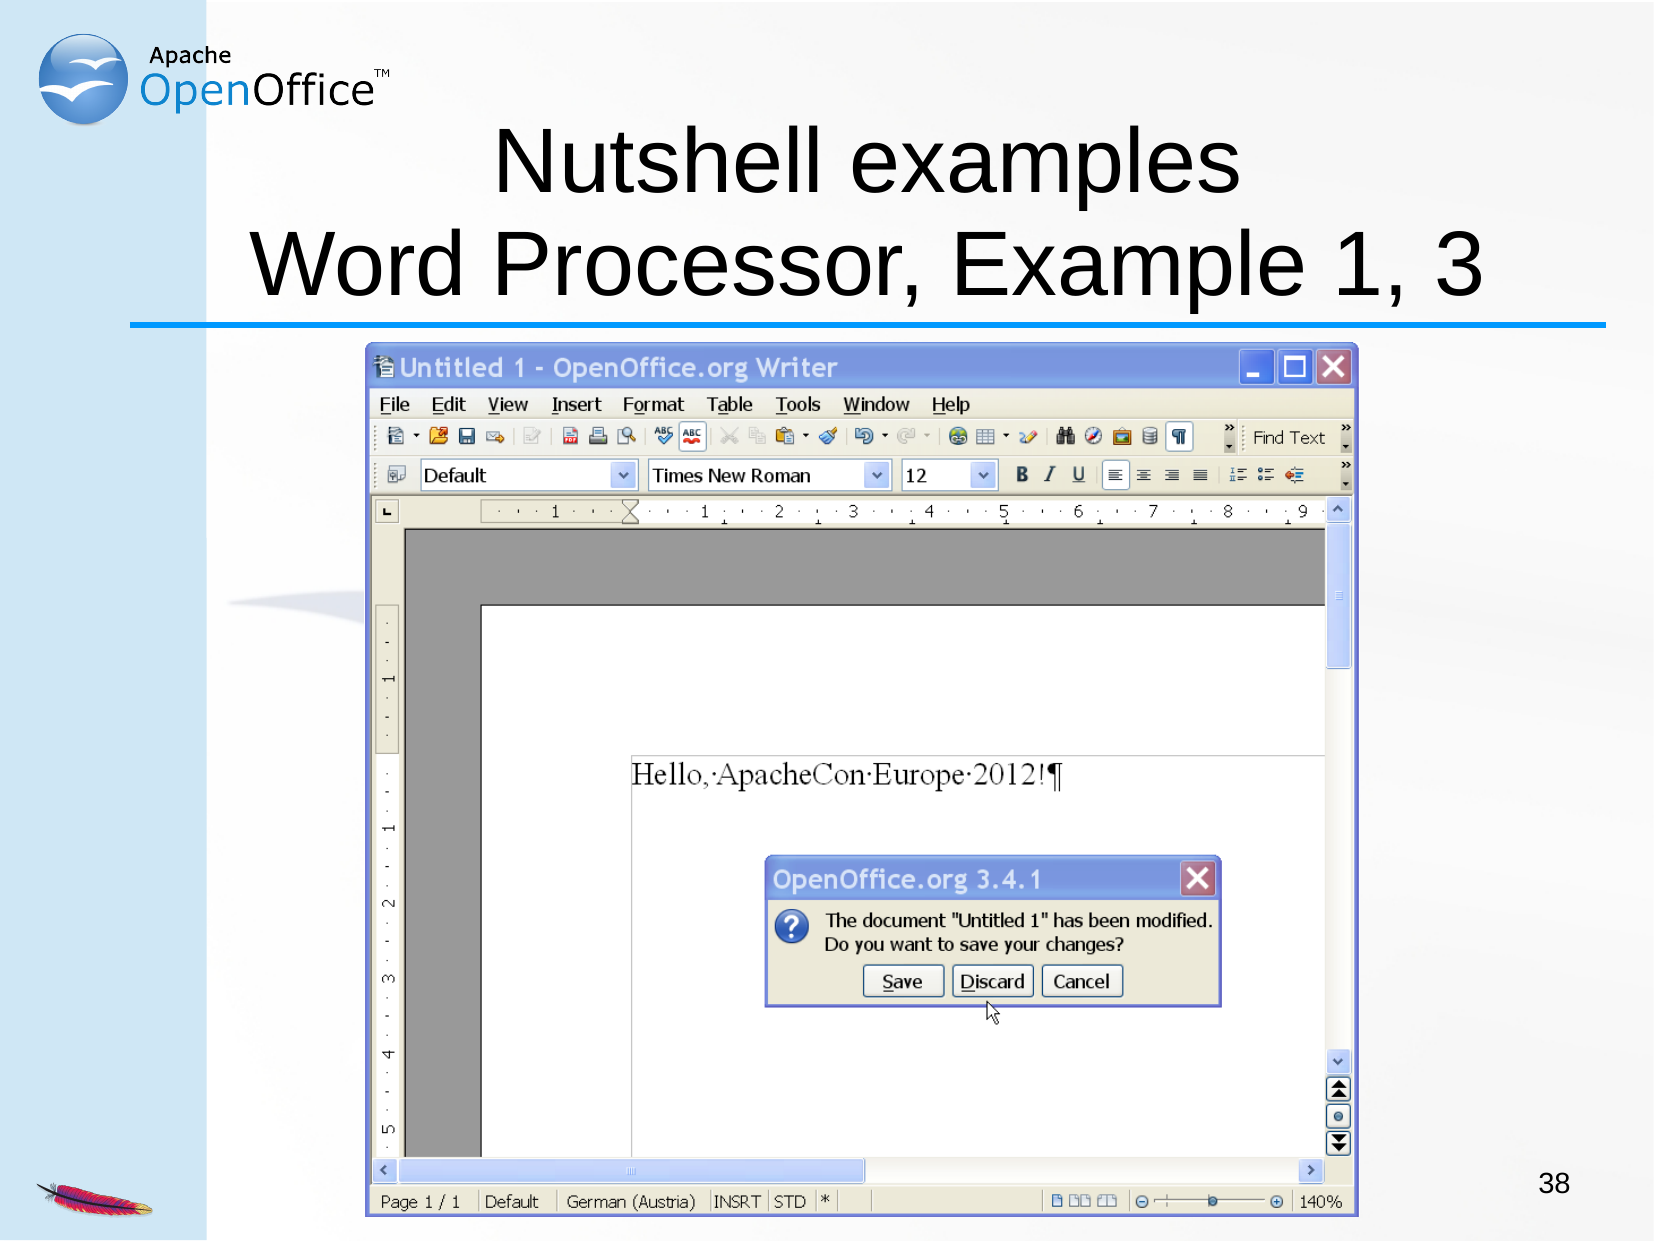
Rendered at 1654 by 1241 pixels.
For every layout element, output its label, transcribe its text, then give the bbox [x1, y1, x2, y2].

picture [35, 2, 1654, 1241]
title Nutshell examples Word Processor, Example 1, 3 [165, 108, 1571, 316]
picture [35, 1181, 154, 1219]
